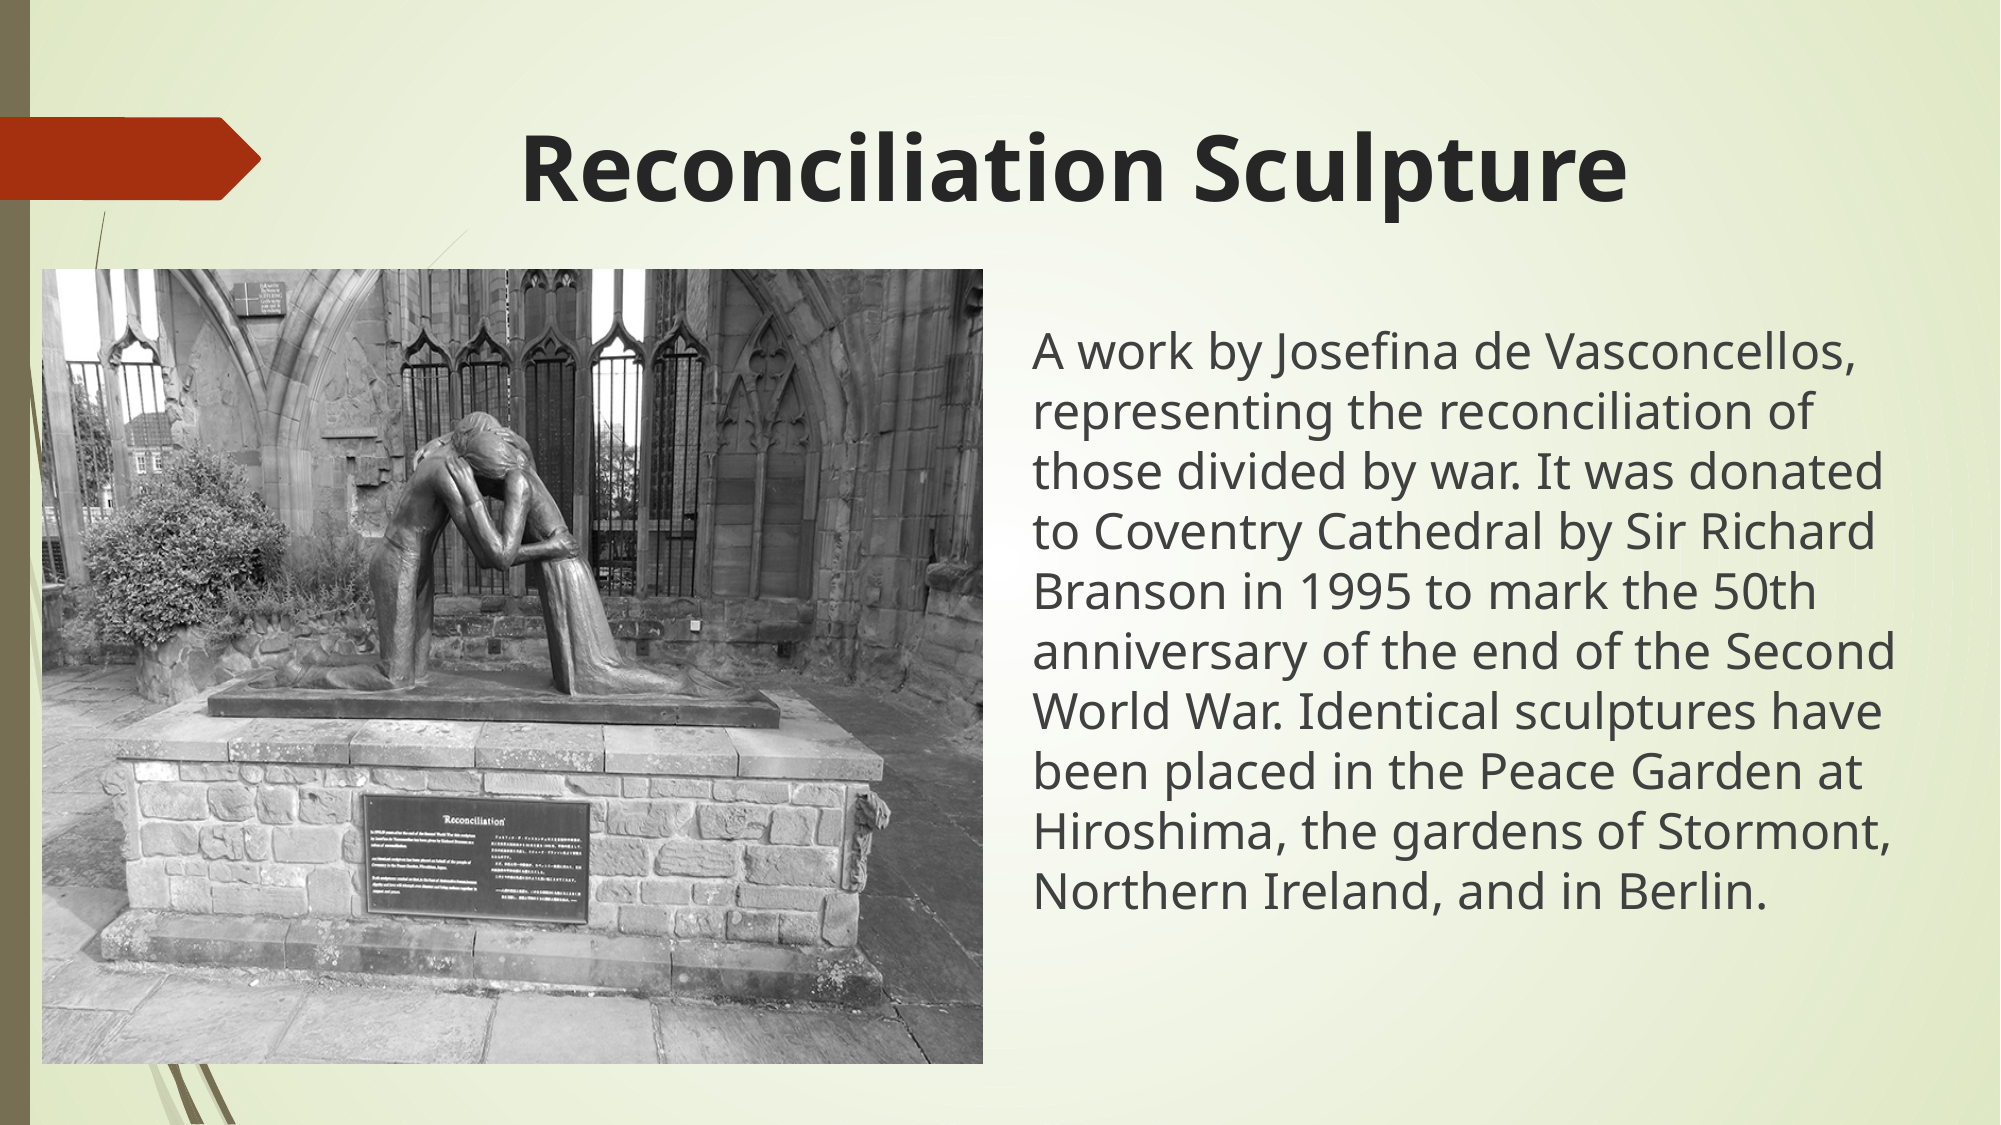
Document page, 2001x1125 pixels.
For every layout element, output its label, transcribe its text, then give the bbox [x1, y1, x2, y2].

list A work by Josefina de Vasconcellos, representing the reconciliation of those divided by war. It was donated to Coventry Cathedral by Sir Richard Branson in 1995 to mark the 50th anniversary of the end of the Second World War. Identical sculptures have been placed in the Peace Garden at Hiroshima, the gardens of Stormont, Northern Ireland, and in Berlin. [1017, 312, 1958, 1086]
title Reconciliation Sculpture [262, 102, 1888, 313]
picture [42, 269, 983, 1065]
